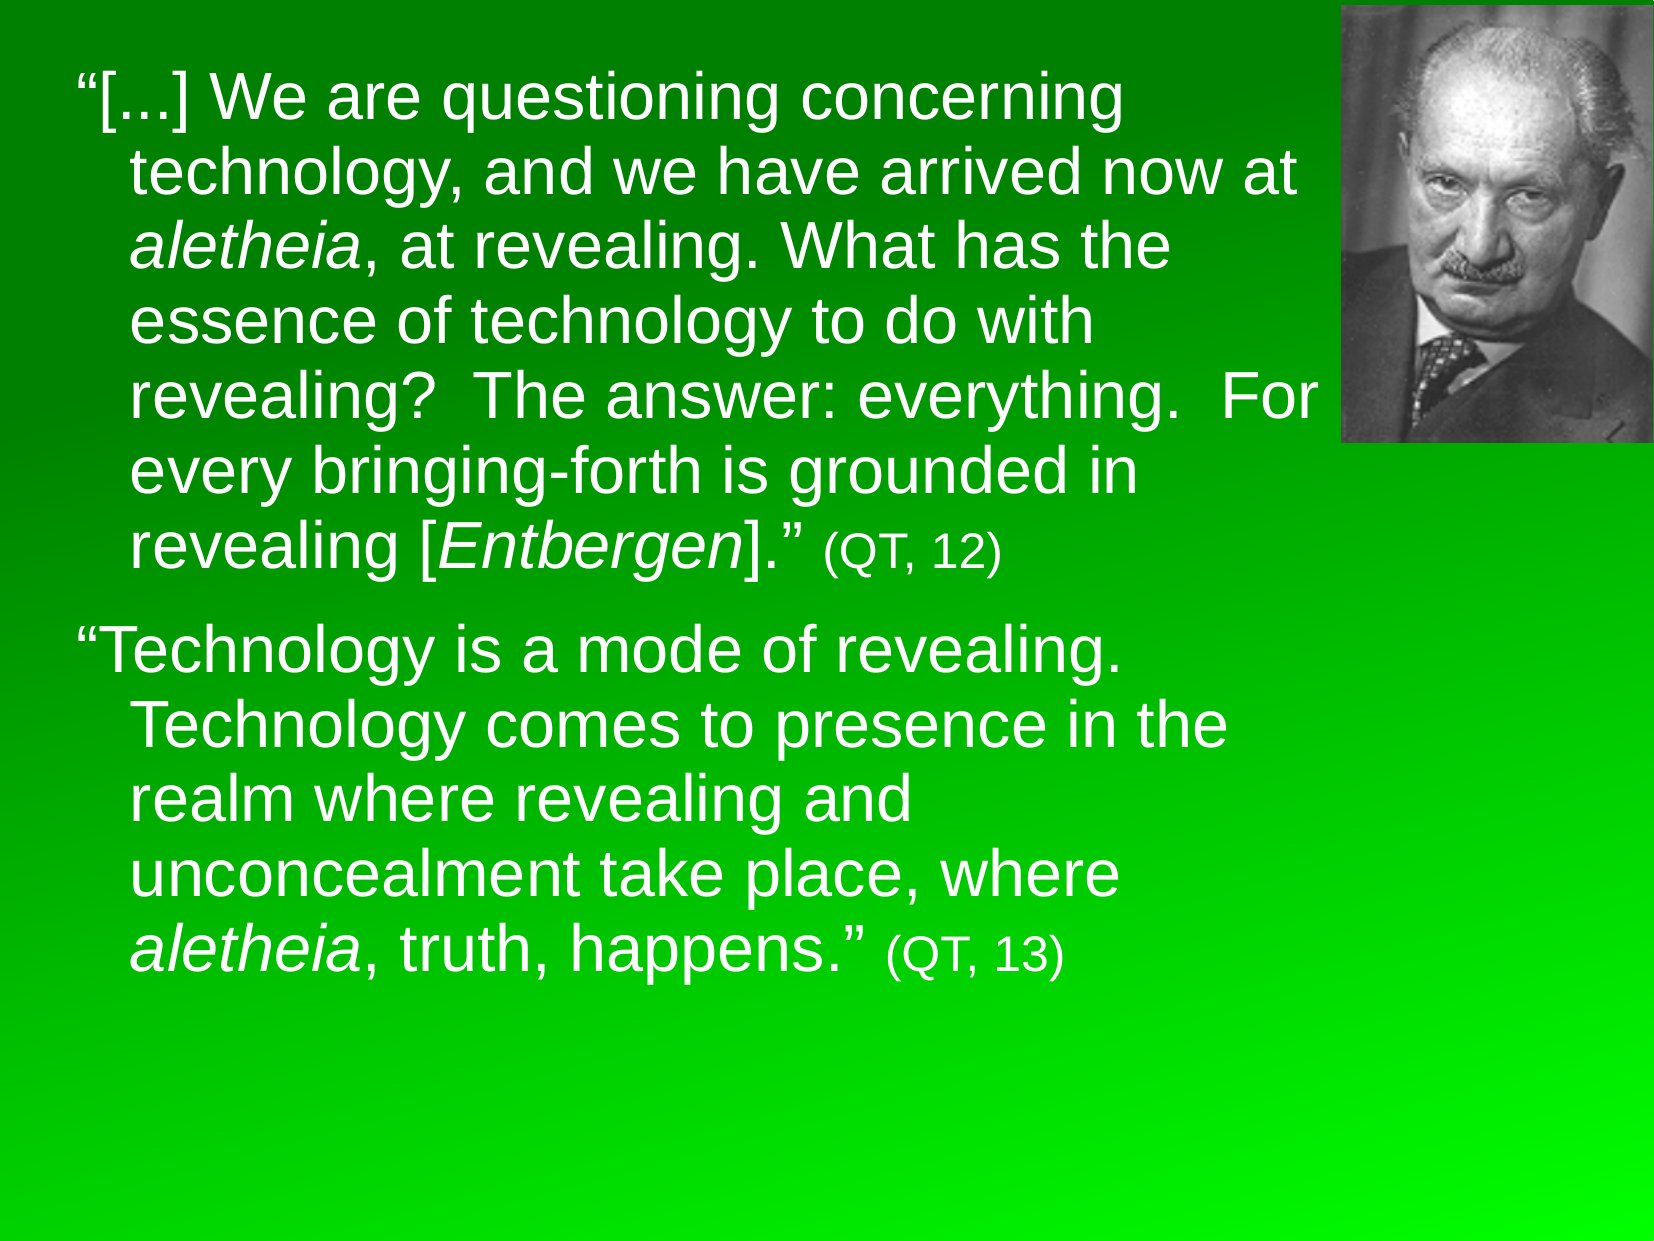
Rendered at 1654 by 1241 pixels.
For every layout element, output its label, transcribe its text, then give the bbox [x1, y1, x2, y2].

list “[...] We are questioning concerning technology, and we have arrived now at aletheia, at revealing. What has the essence of technology to do with revealing? The answer: everything. For every bringing-forth is grounded in revealing [Entbergen].” (QT, 12) “Technology is a mode of revealing. Technology comes to presence in the realm where revealing and unconcealment take place, where aletheia, truth, happens.” (QT, 13) [59, 59, 1359, 986]
picture [1341, 5, 1654, 443]
